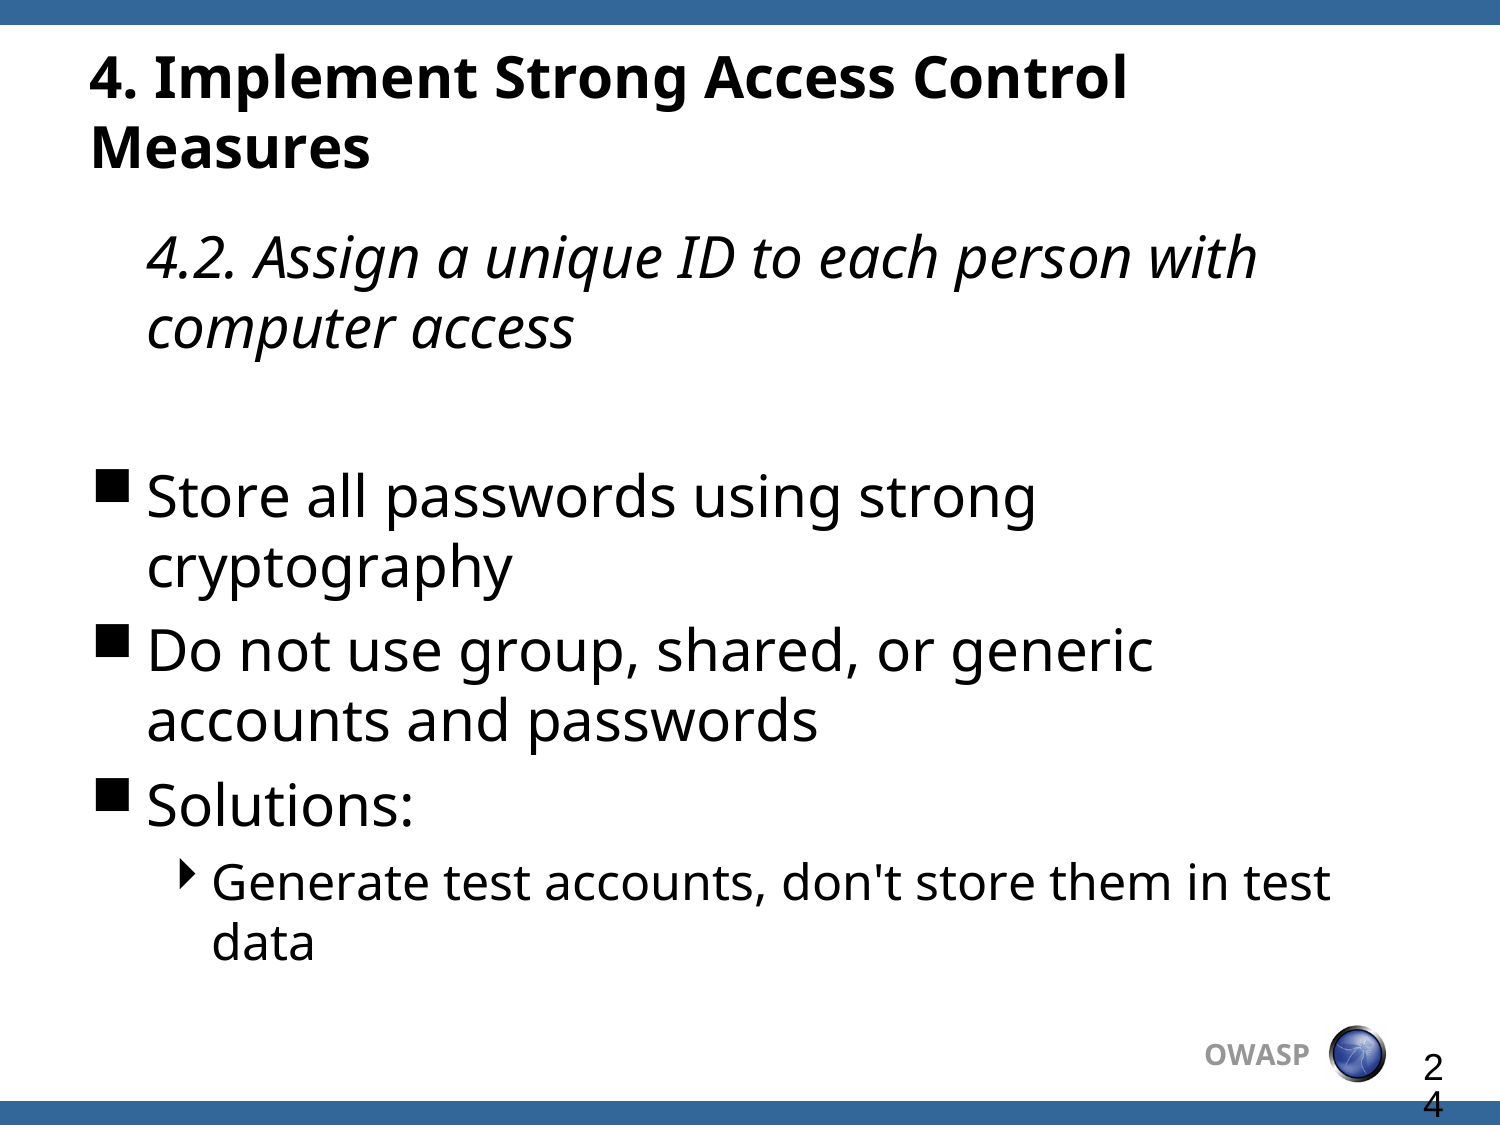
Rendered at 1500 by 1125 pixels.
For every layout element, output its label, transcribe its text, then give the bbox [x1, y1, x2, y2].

title 4. Implement Strong Access Control Measures [75, 32, 1426, 188]
picture [1325, 1024, 1388, 1083]
list 4.2. Assign a unique ID to each person with computer access Store all passwords using strong cryptography Do not use group, shared, or generic accounts and passwords Solutions: Generate test accounts, don't store them in test data [75, 212, 1426, 1005]
